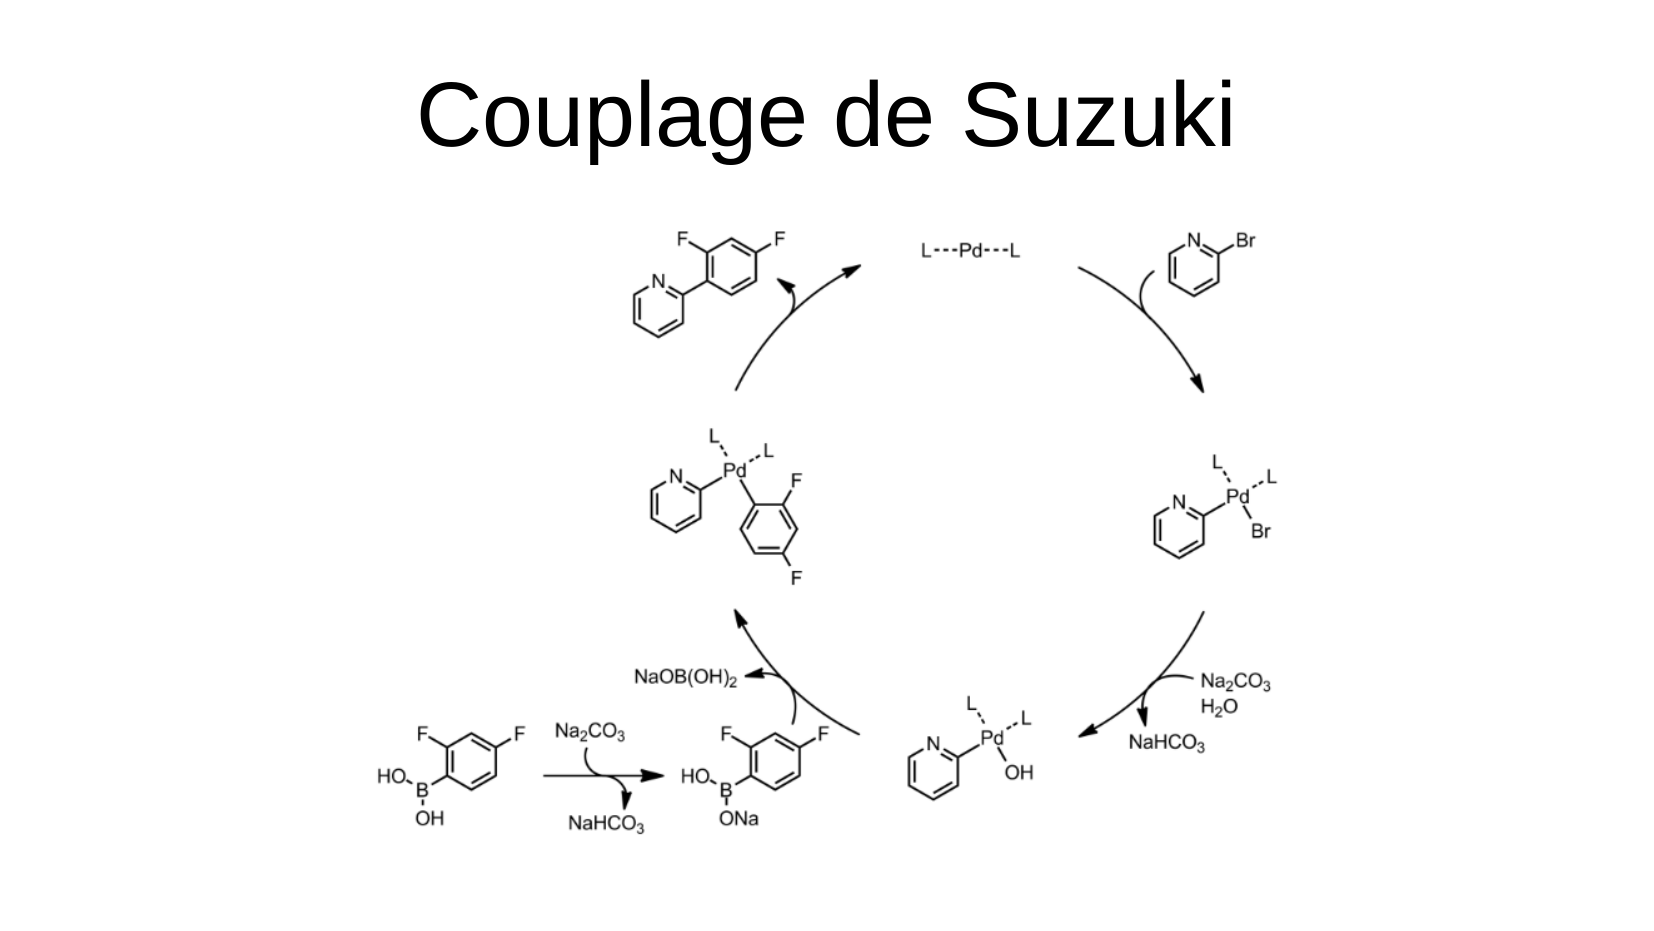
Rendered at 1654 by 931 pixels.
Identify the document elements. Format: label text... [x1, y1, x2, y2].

title Couplage de Suzuki [82, 37, 1571, 193]
picture [307, 184, 1344, 863]
